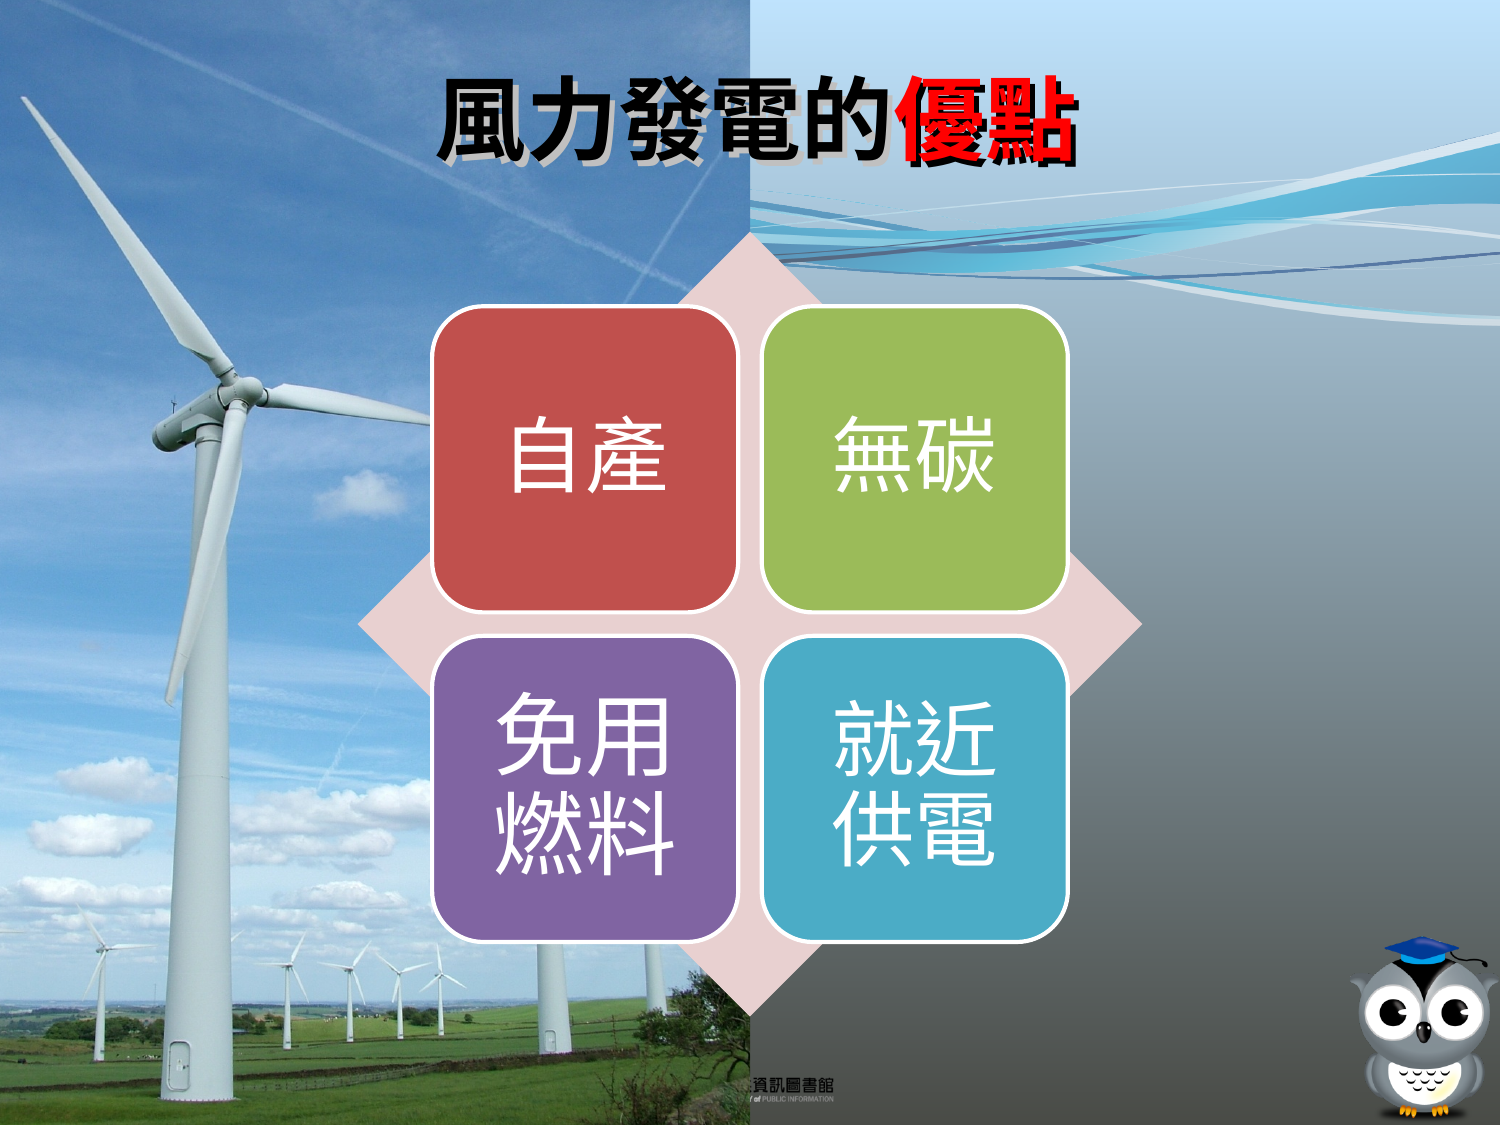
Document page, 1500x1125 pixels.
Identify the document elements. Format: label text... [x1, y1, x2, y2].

title 風力發電的優點 [117, 23, 1395, 211]
picture [0, 0, 751, 1125]
text_box 就近供電 [761, 635, 1068, 942]
text_box [357, 231, 1143, 1017]
text_box 免用燃料 [432, 635, 739, 942]
text_box 無碳 [761, 306, 1068, 613]
text_box 自產 [432, 306, 739, 613]
